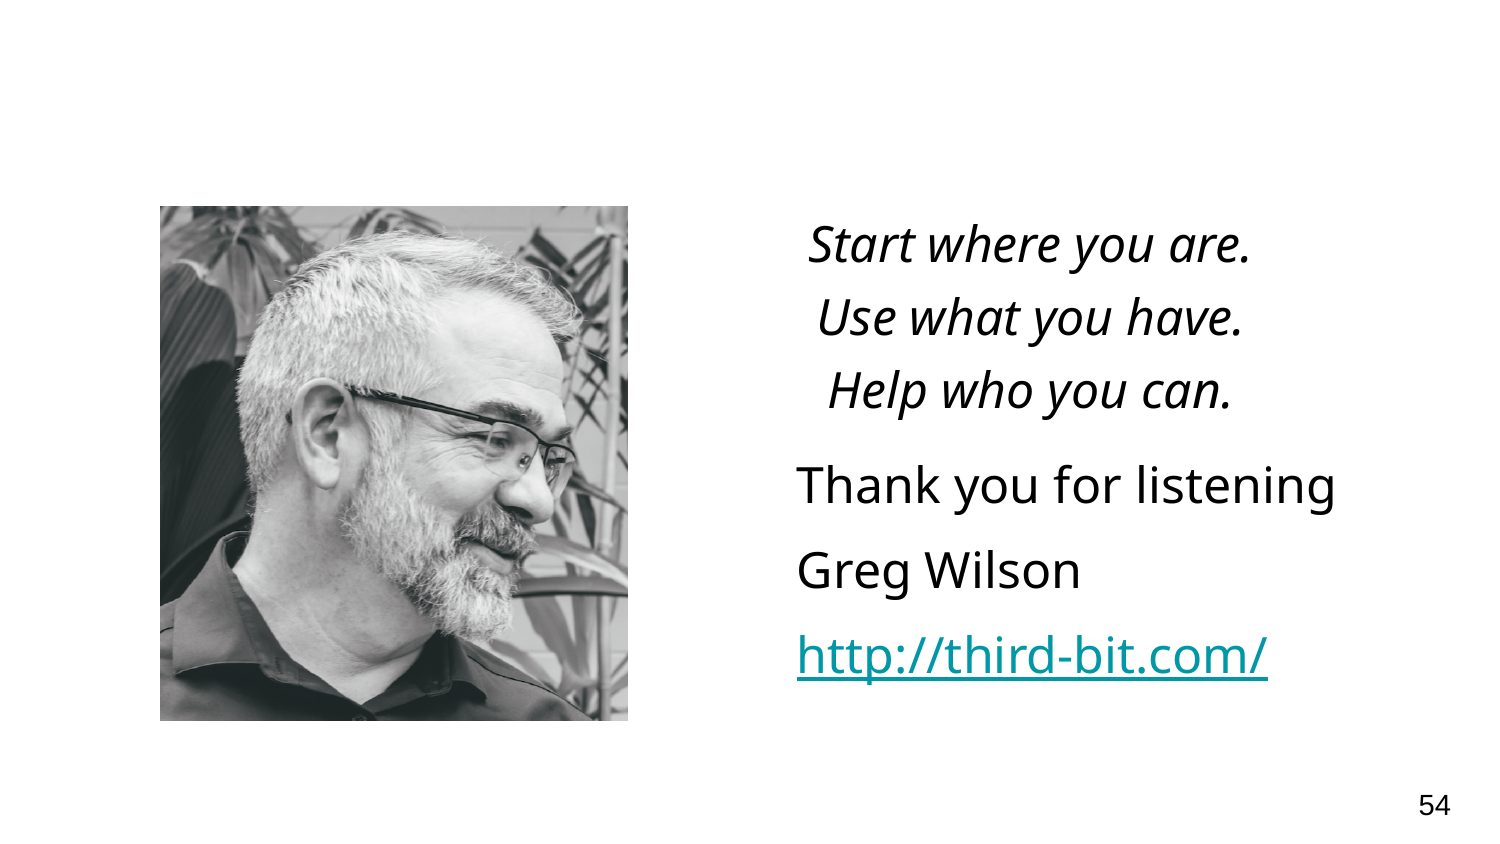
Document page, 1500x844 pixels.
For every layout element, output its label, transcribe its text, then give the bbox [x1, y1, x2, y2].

text_box Help who you can. [706, 352, 1356, 425]
text_box Use what you have. [706, 279, 1356, 352]
text_box Thank you for listening Greg Wilson http://third-bit.com/ [781, 438, 1431, 721]
text_box Start where you are. [706, 206, 1356, 279]
picture [160, 206, 628, 721]
